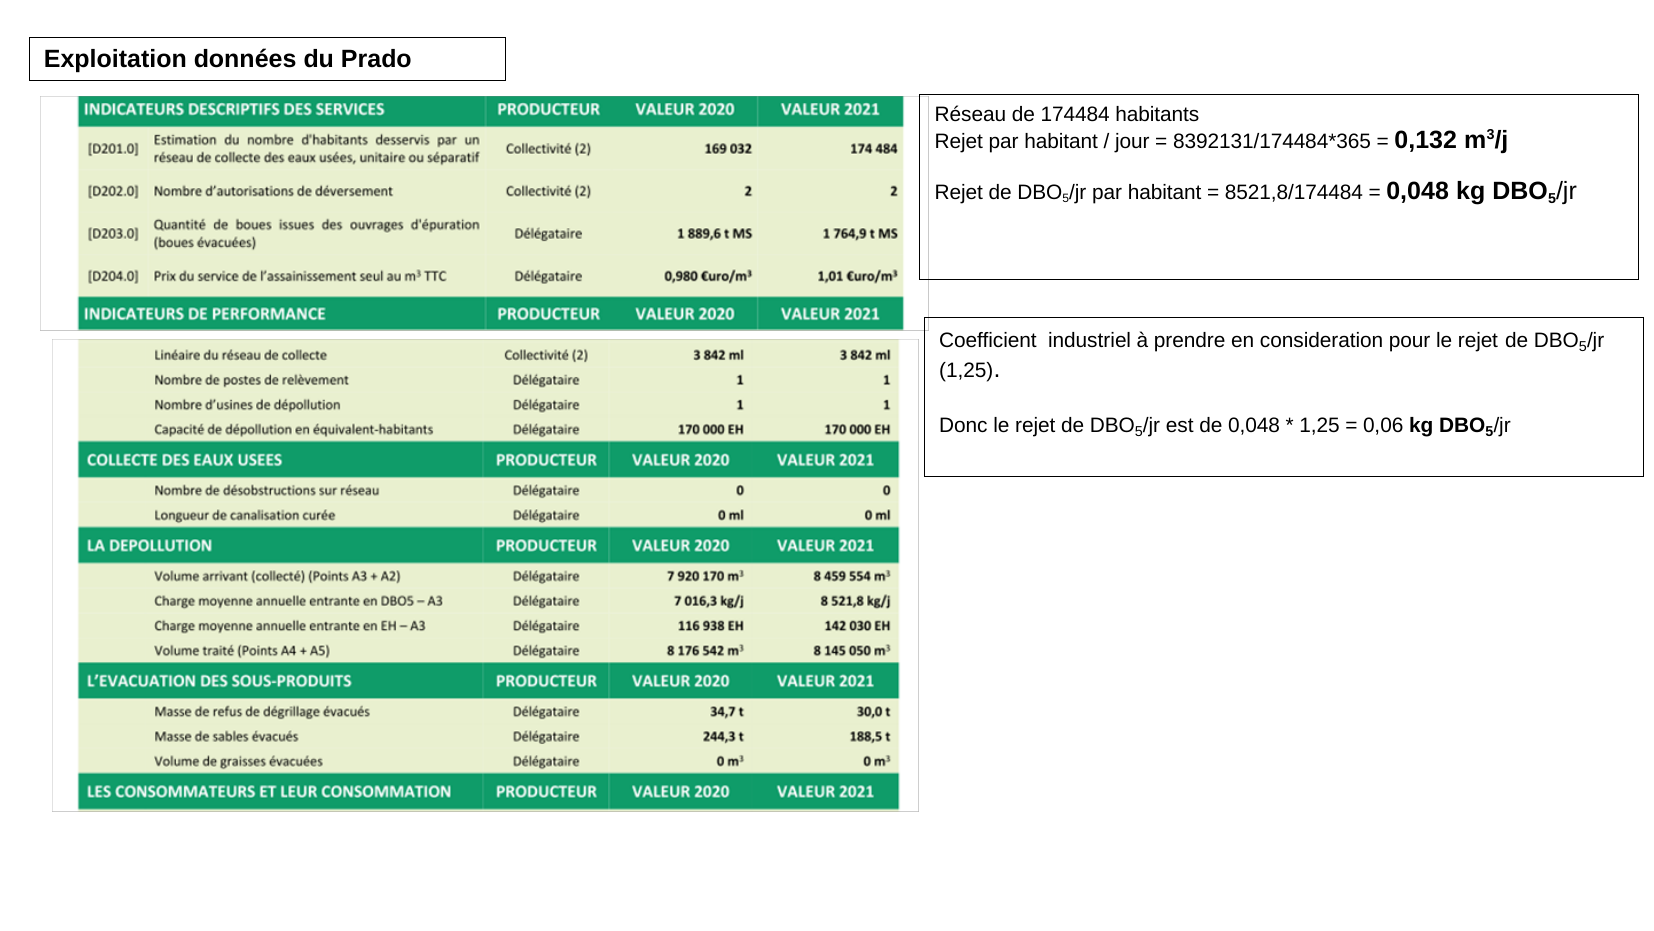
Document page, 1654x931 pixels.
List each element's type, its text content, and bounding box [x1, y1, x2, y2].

picture [49, 337, 920, 813]
picture [37, 93, 930, 332]
text_box Réseau de 174484 habitants Rejet par habitant / jour = 8392131/174484*365 = 0,132 m3/j Rejet de DBO5/jr par habitant = 8521,8/174484 = 0,048 kg DBO5/jr [919, 94, 1639, 280]
text_box Exploitation données du Prado [29, 37, 506, 81]
text_box Coefficient industriel à prendre en consideration pour le rejet de DBO5/jr (1,25). Donc le rejet de DBO5/jr est de 0,048 * 1,25 = 0,06 kg DBO5/jr [924, 317, 1644, 477]
